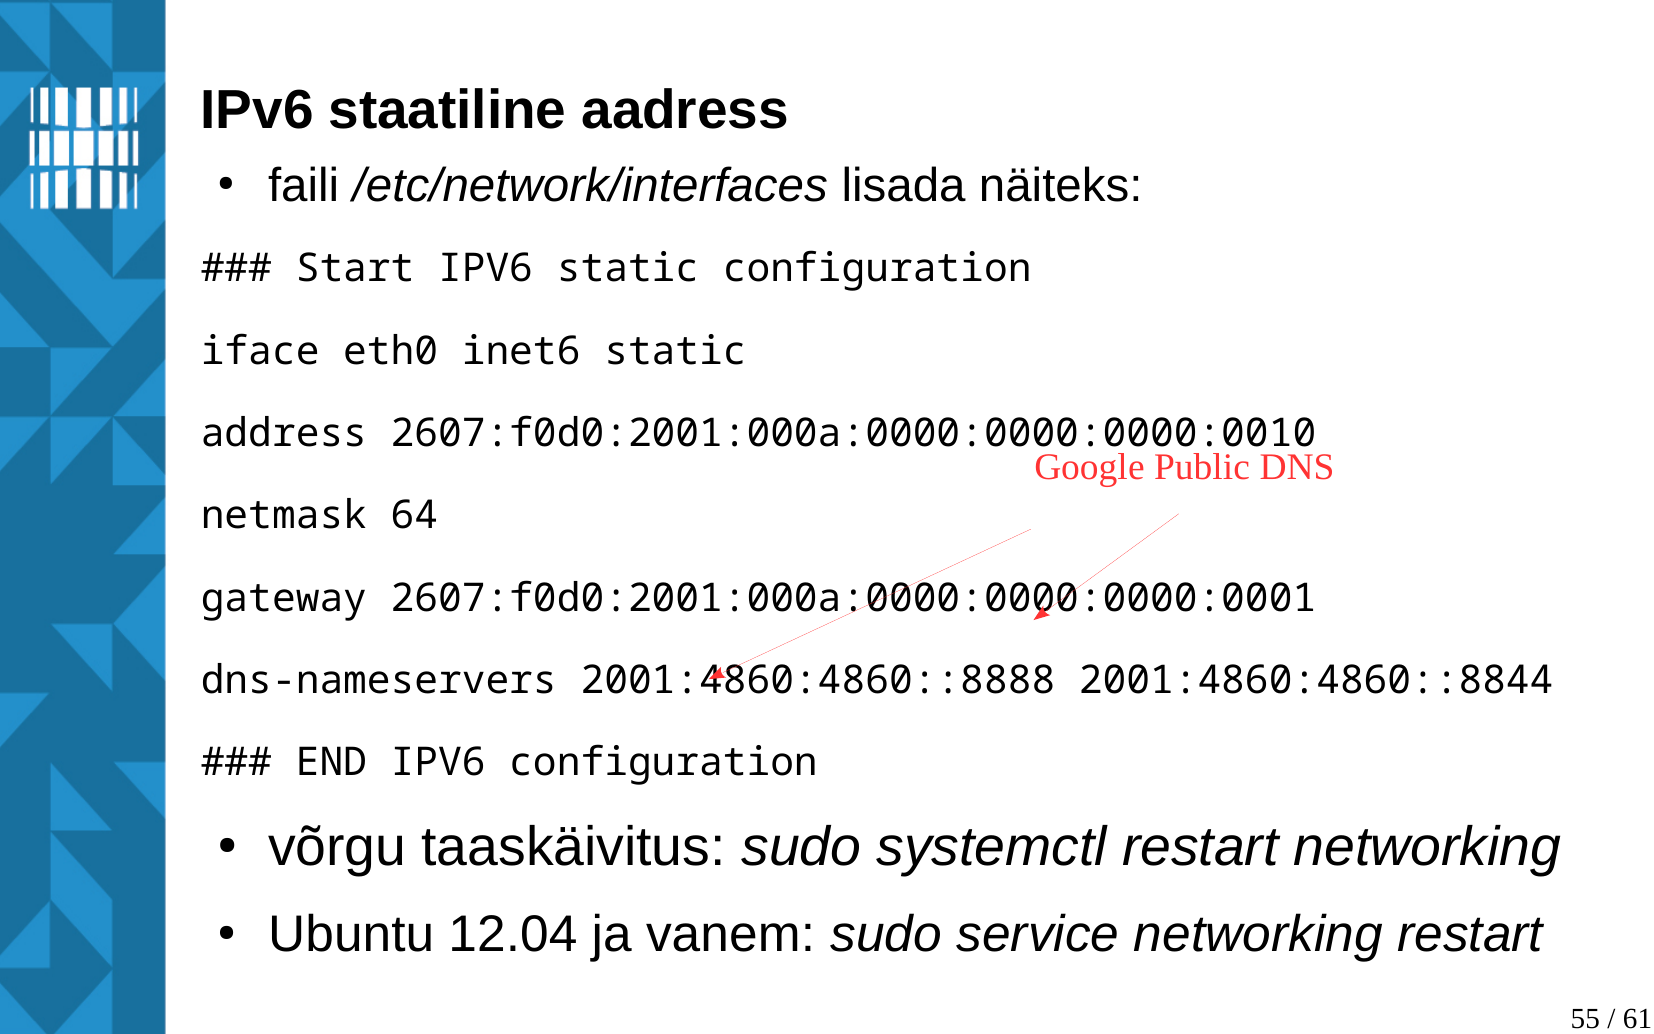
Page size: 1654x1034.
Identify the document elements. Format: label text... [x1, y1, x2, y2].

title IPv6 staatiline aadress [200, 41, 1547, 158]
text_box Google Public DNS [1034, 445, 1359, 532]
list faili /etc/network/interfaces lisada näiteks: ### Start IPV6 static configuration iface eth0 inet6 static address 2607:f0d0:2001:000a:0000:0000:0000:0010 netmask 64 gateway 2607:f0d0:2001:000a:0000:0000:0000:0001 dns-nameservers 2001:4860:4860::8888 2001:4860:4860::8844 ### END IPV6 configuration võrgu taaskäivitus: sudo systemctl restart networking Ubuntu 12.04 ja vanem: sudo service networking restart [200, 158, 1595, 975]
